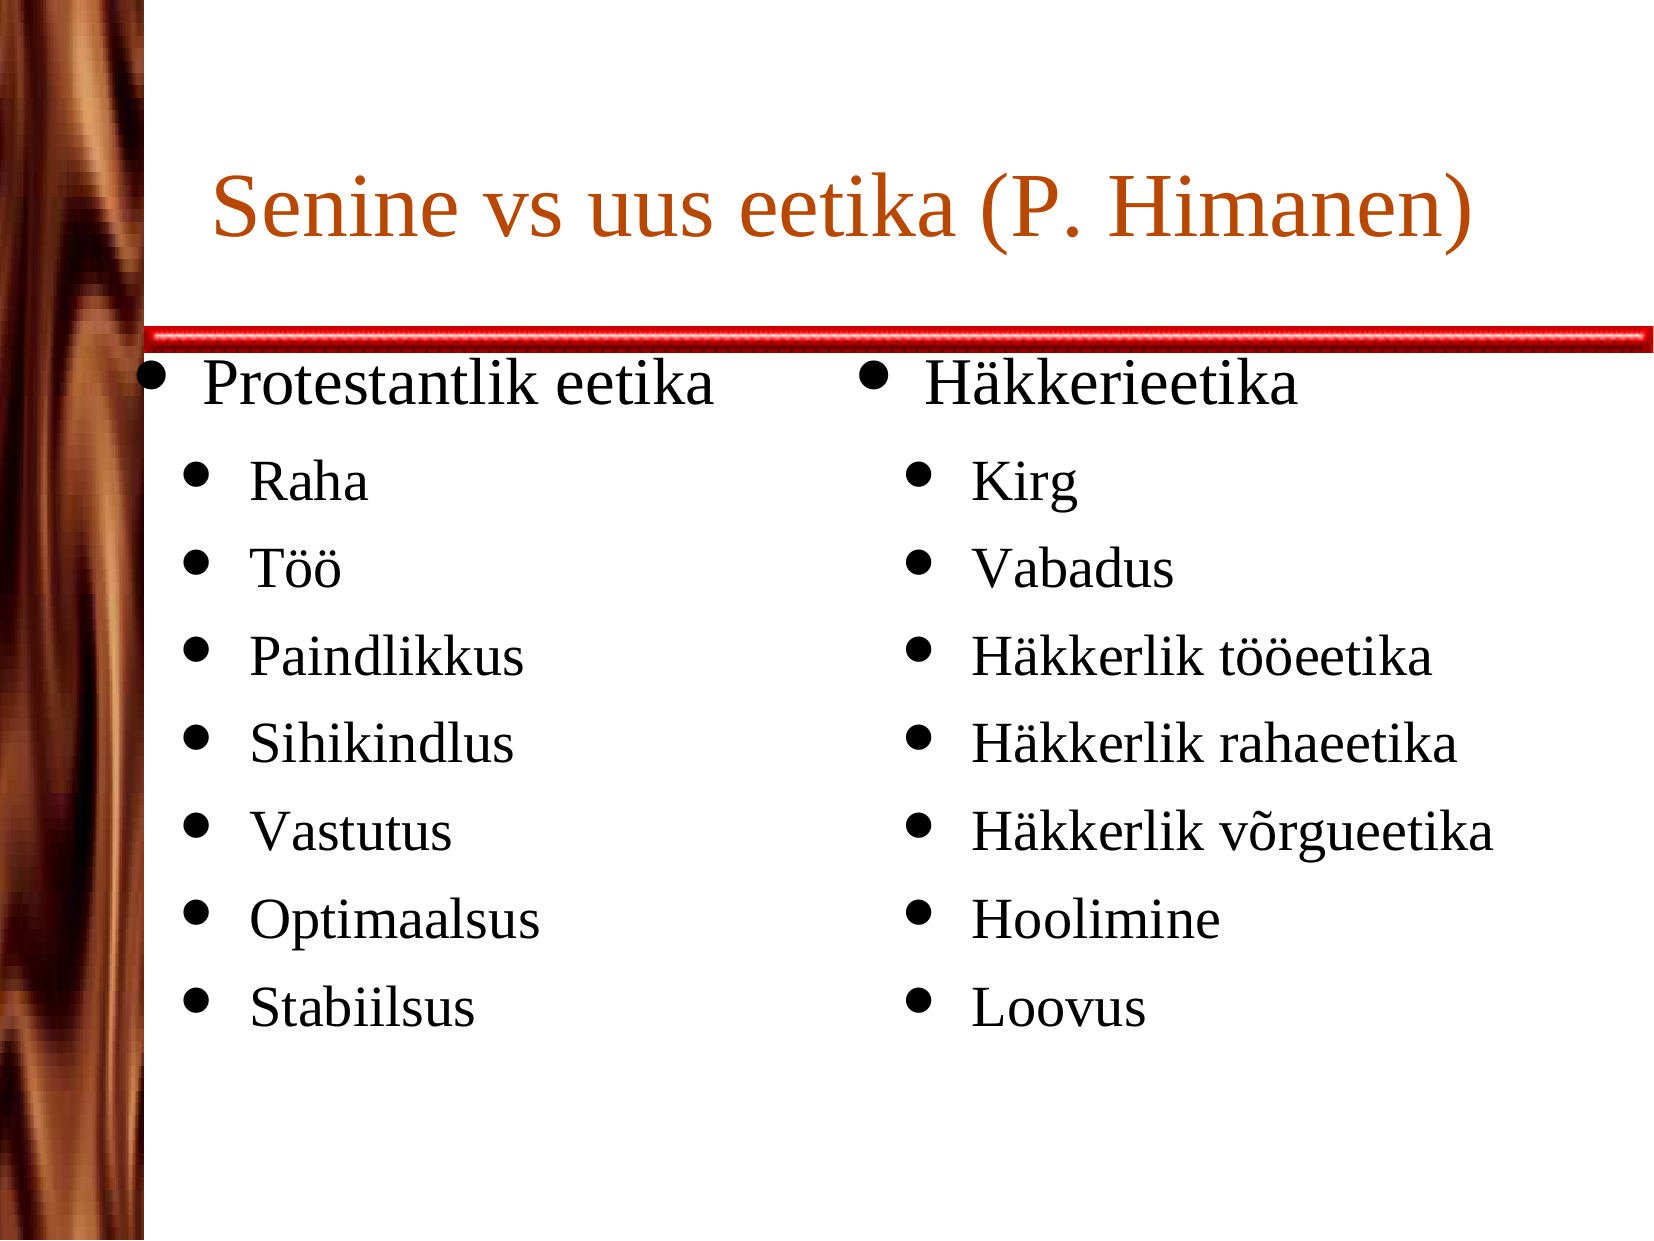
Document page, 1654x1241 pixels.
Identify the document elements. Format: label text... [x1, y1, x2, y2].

list Protestantlik eetika Raha Töö Paindlikkus Sihikindlus Vastutus Optimaalsus Stabiilsus [121, 344, 810, 1164]
picture [0, 0, 1654, 1240]
title Senine vs uus eetika (P. Himanen) [121, 95, 1532, 316]
list Häkkerieetika Kirg Vabadus Häkkerlik tööeetika Häkkerlik rahaeetika Häkkerlik võrgueetika Hoolimine Loovus [843, 344, 1532, 1164]
